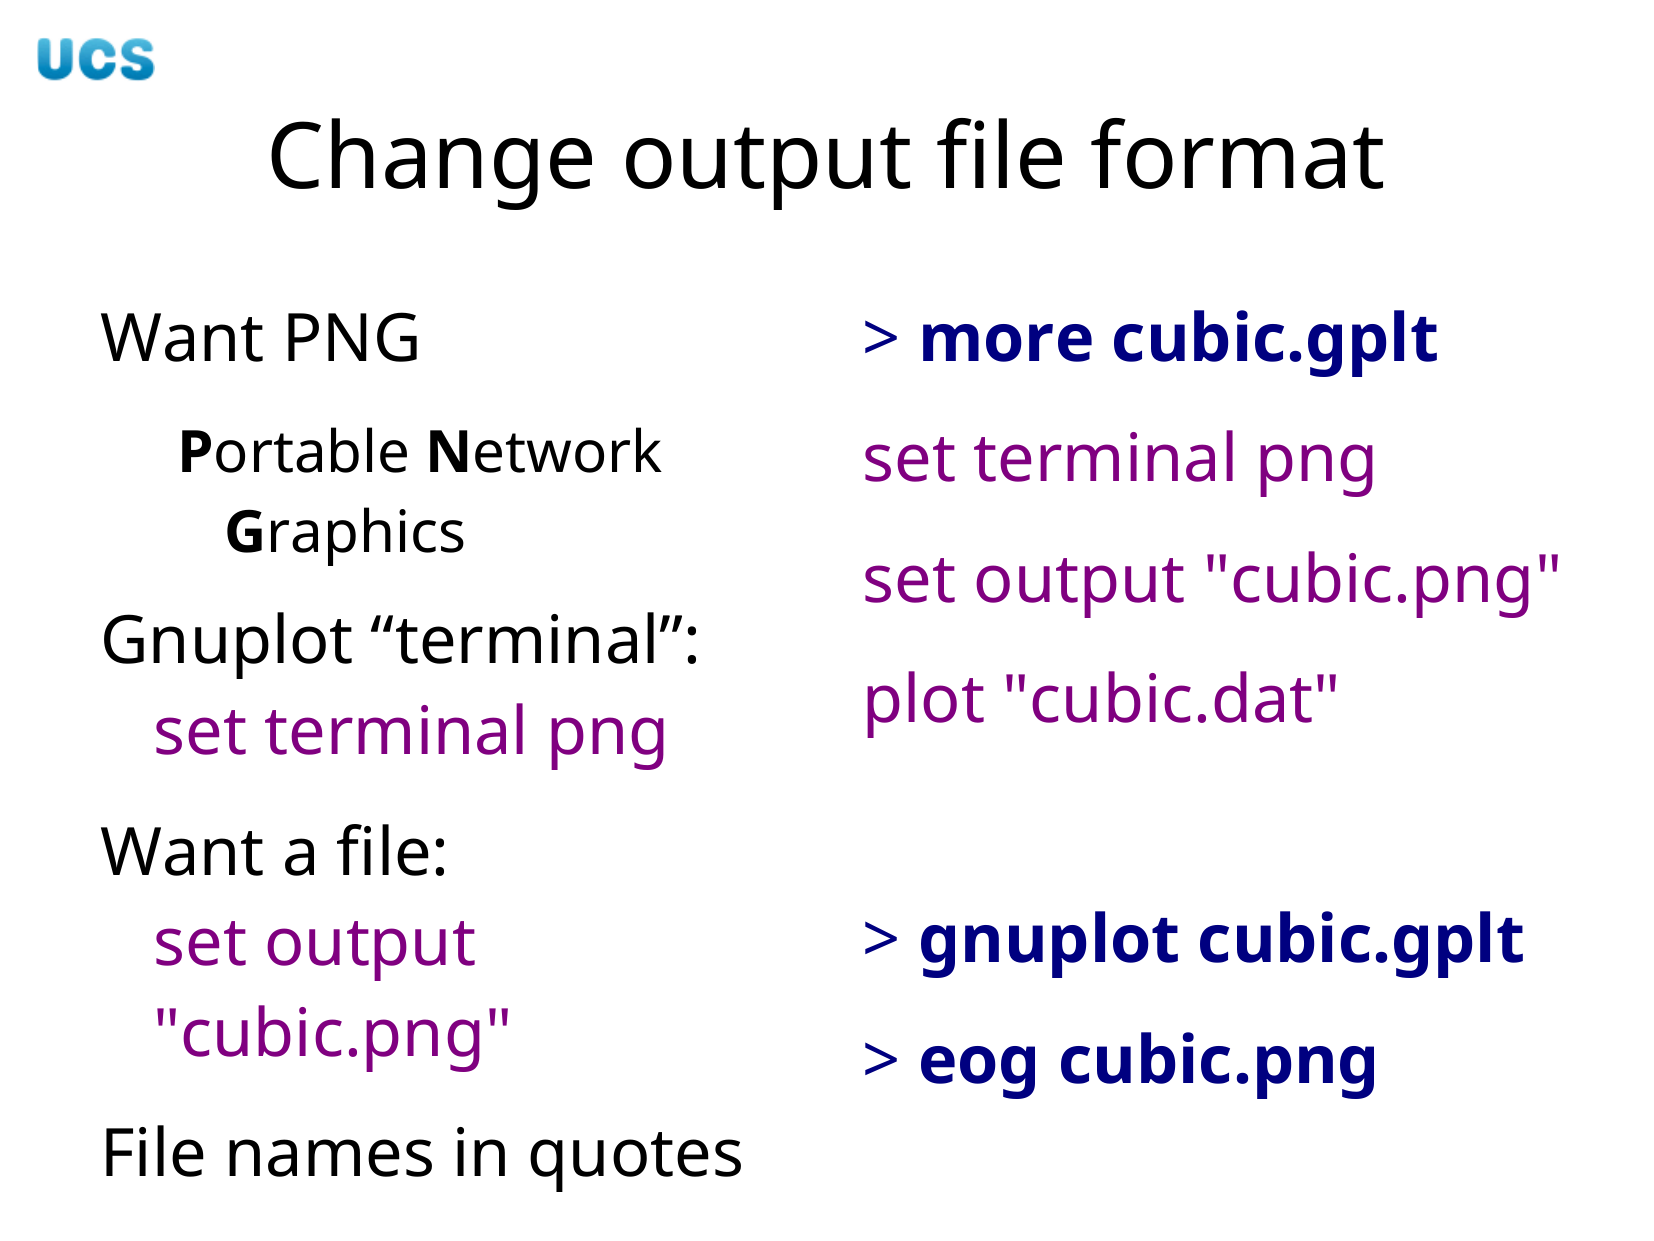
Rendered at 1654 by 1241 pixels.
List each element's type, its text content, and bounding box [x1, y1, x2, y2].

list > more cubic.gplt set terminal png set output "cubic.png" plot "cubic.dat" > gnuplot cubic.gplt > eog cubic.png [845, 290, 1572, 1109]
list Want PNG Portable Network Graphics Gnuplot “terminal”: set terminal png Want a file: set output "cubic.png" File names in quotes Before the plot [82, 290, 809, 1109]
picture [37, 37, 155, 82]
title Change output file format [82, 49, 1571, 257]
